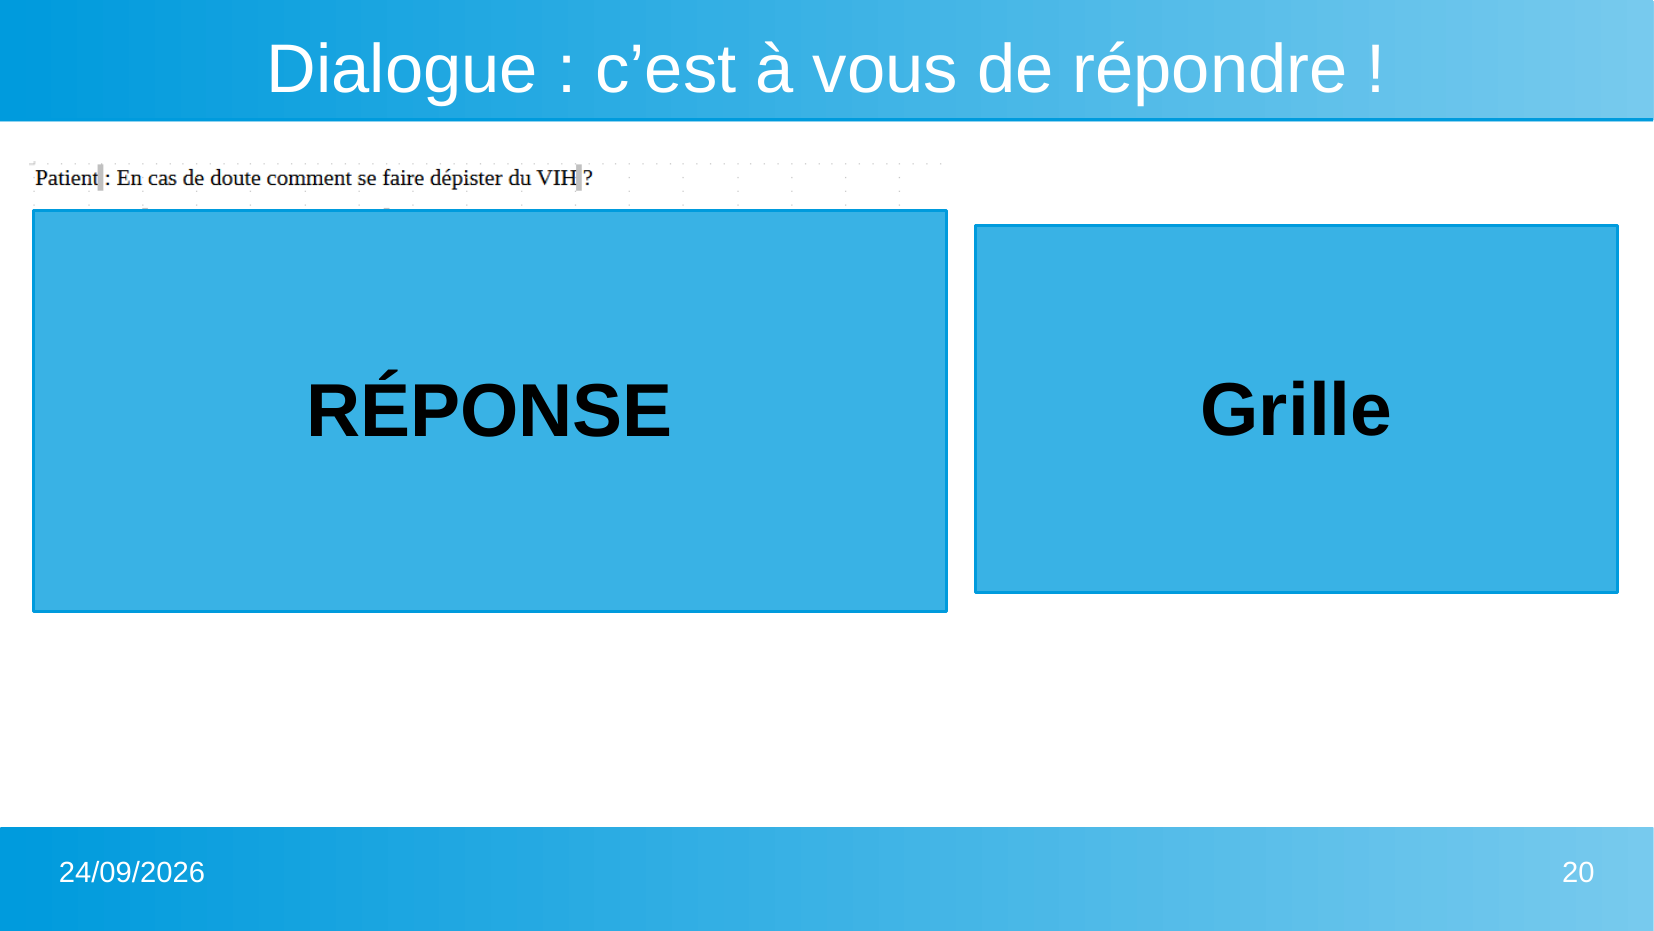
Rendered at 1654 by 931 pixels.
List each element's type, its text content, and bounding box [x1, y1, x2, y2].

text_box Grille [975, 225, 1618, 593]
text_box RÉPONSE [33, 210, 947, 612]
picture [29, 161, 947, 612]
title Dialogue : c’est à vous de répondre ! [59, 29, 1595, 108]
